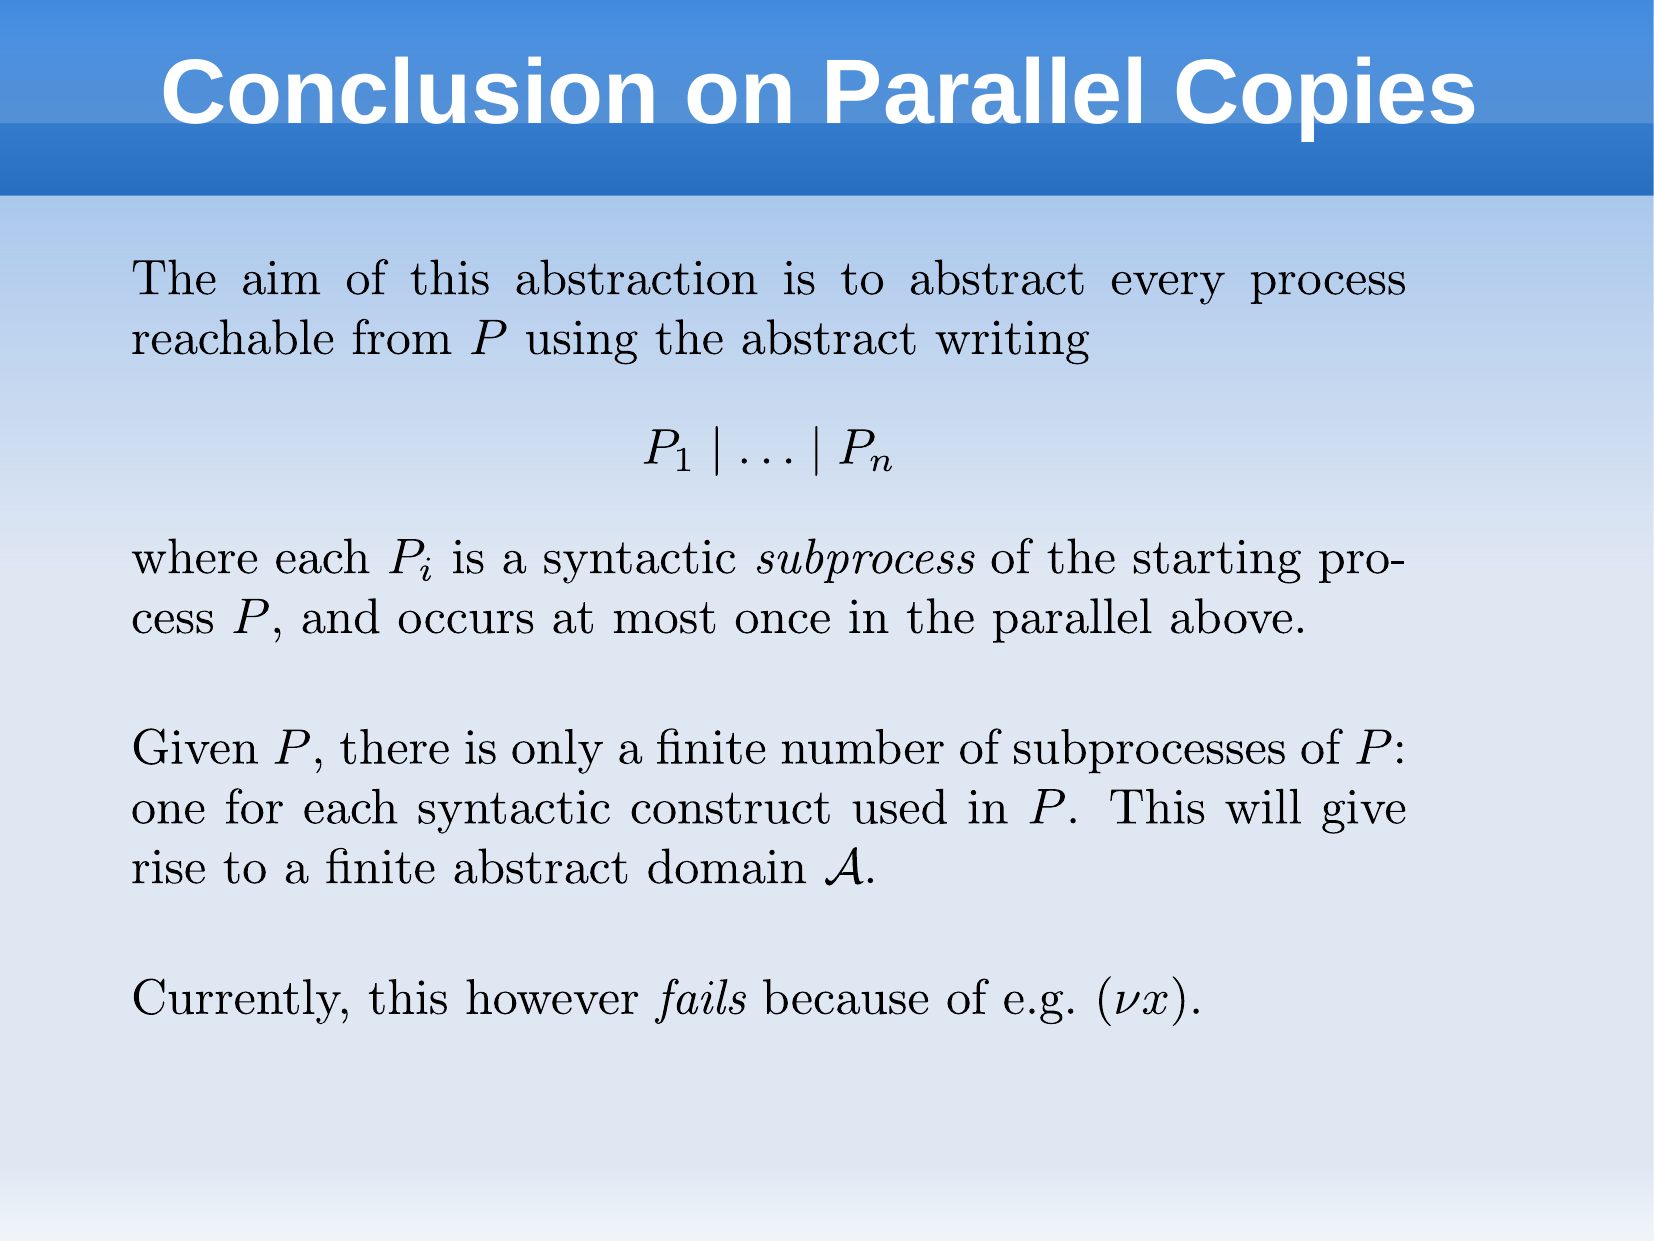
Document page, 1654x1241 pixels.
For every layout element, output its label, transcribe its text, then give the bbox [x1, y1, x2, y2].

title Conclusion on Parallel Copies [76, 0, 1565, 196]
picture [0, 0, 1654, 1241]
text_box [130, 258, 1407, 1027]
